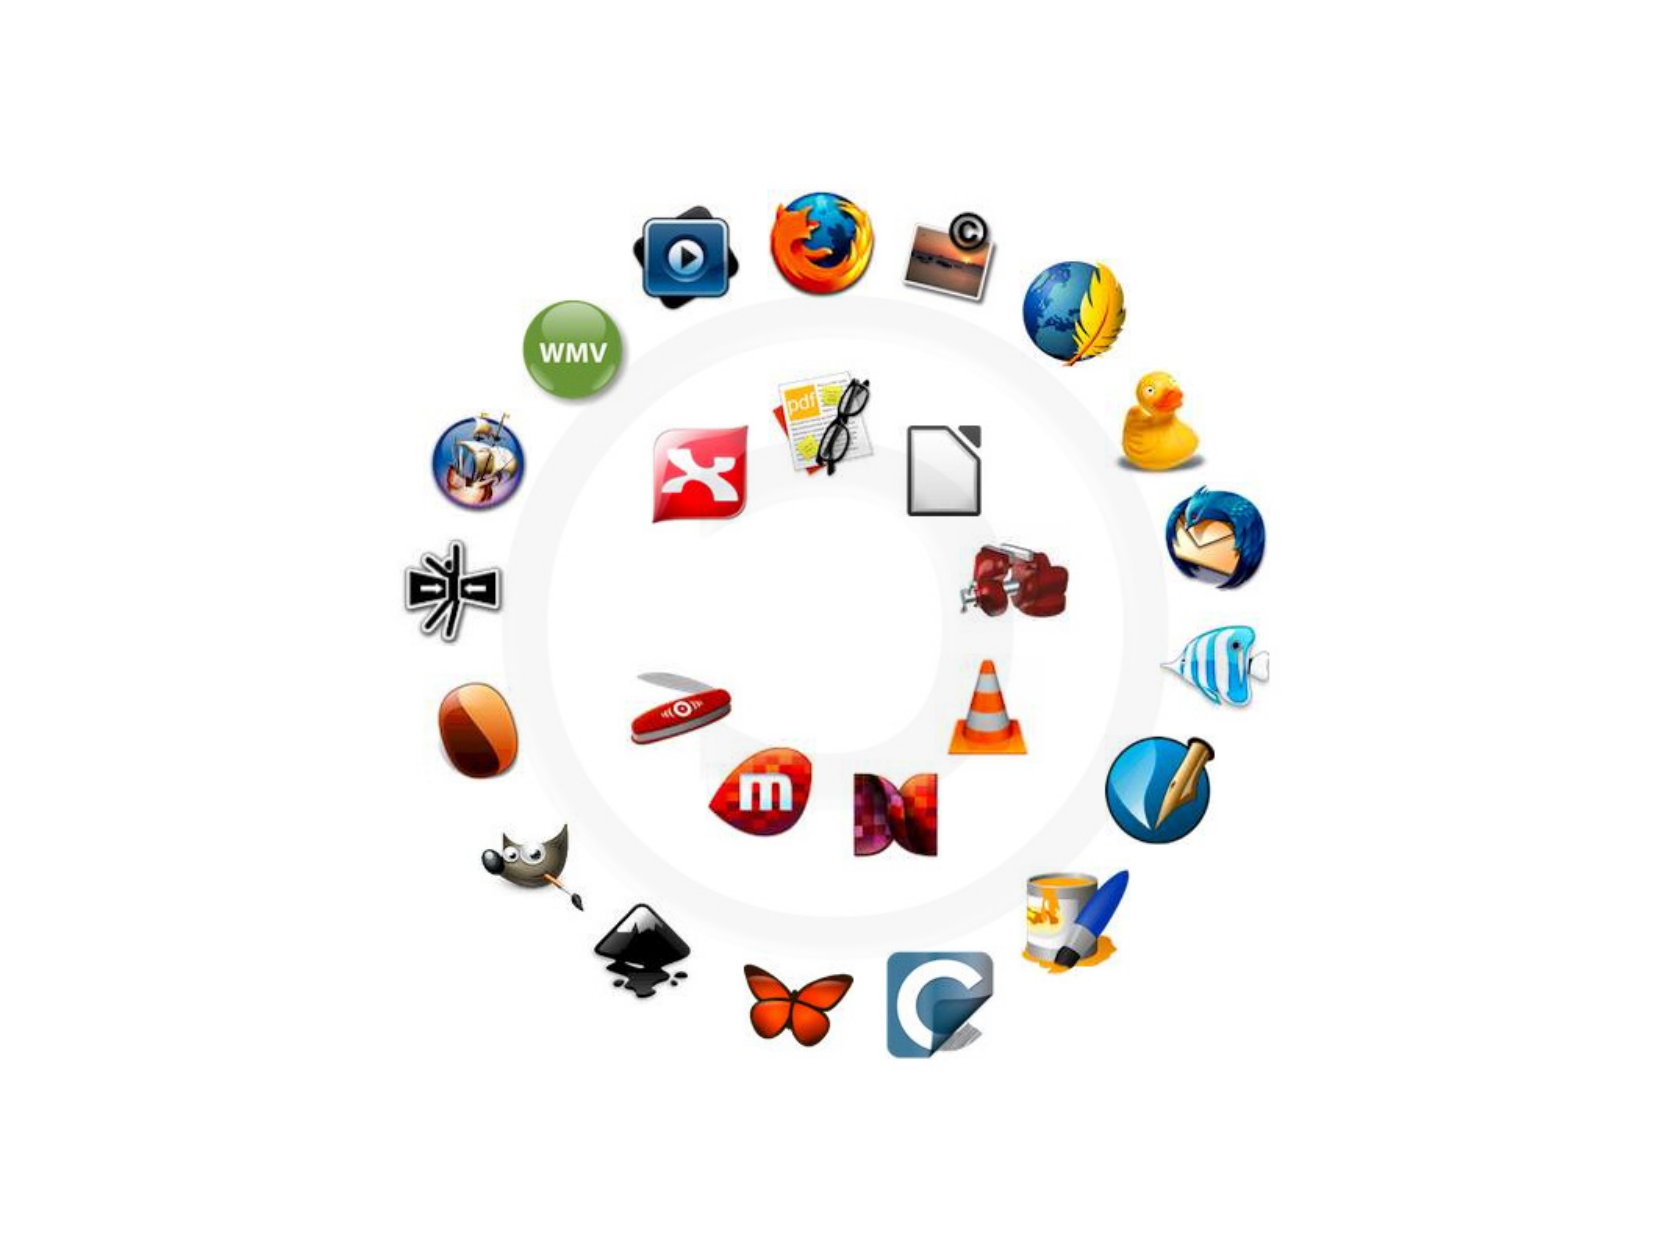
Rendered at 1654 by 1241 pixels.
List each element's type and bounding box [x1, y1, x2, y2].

picture [355, 146, 1318, 1109]
